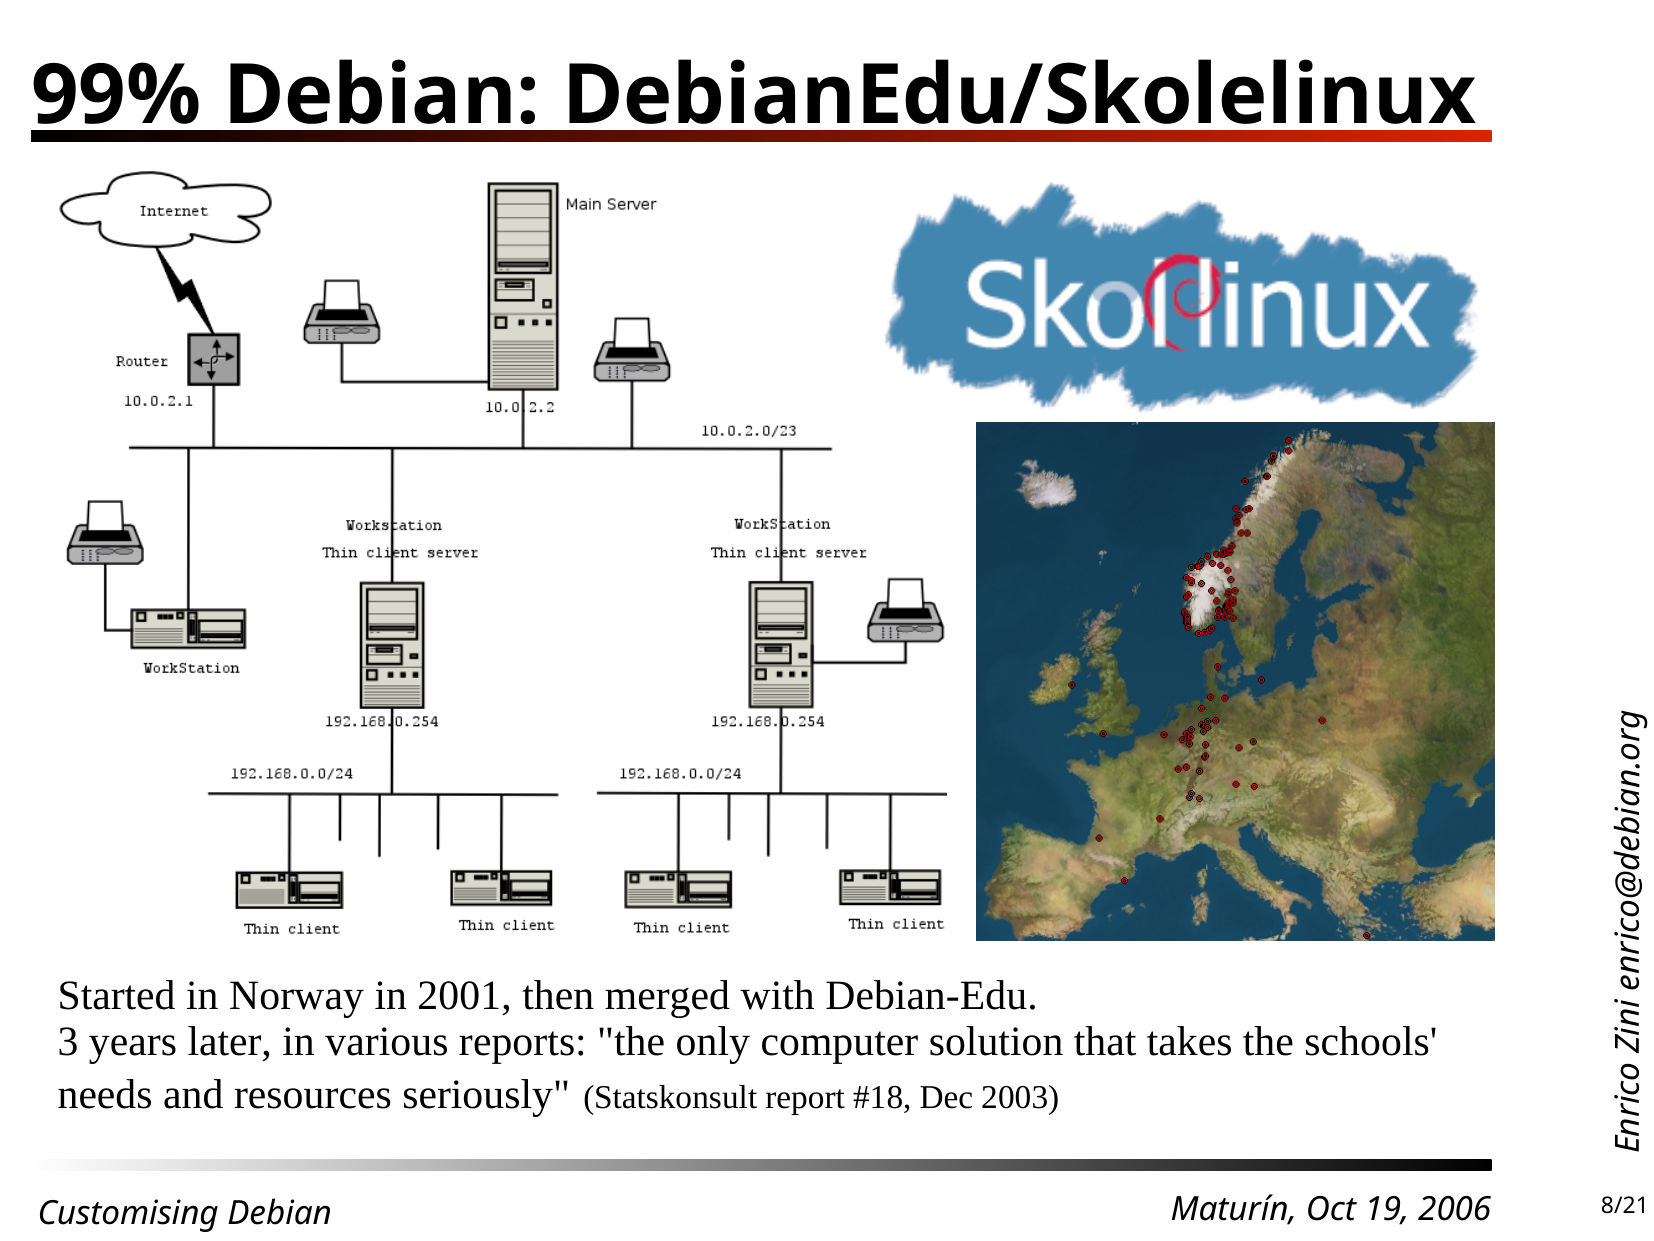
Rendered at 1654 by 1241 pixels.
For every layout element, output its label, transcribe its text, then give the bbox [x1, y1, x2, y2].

picture [976, 422, 1495, 941]
text_box 99% Debian: DebianEdu/Skolelinux [31, 34, 1495, 168]
picture [57, 170, 1495, 945]
text_box Started in Norway in 2001, then merged with Debian-Edu. 3 years later, in various reports: "the only computer solution that takes the schools' needs and resources seriously" (Statskonsult report #18, Dec 2003) [57, 971, 1495, 1166]
